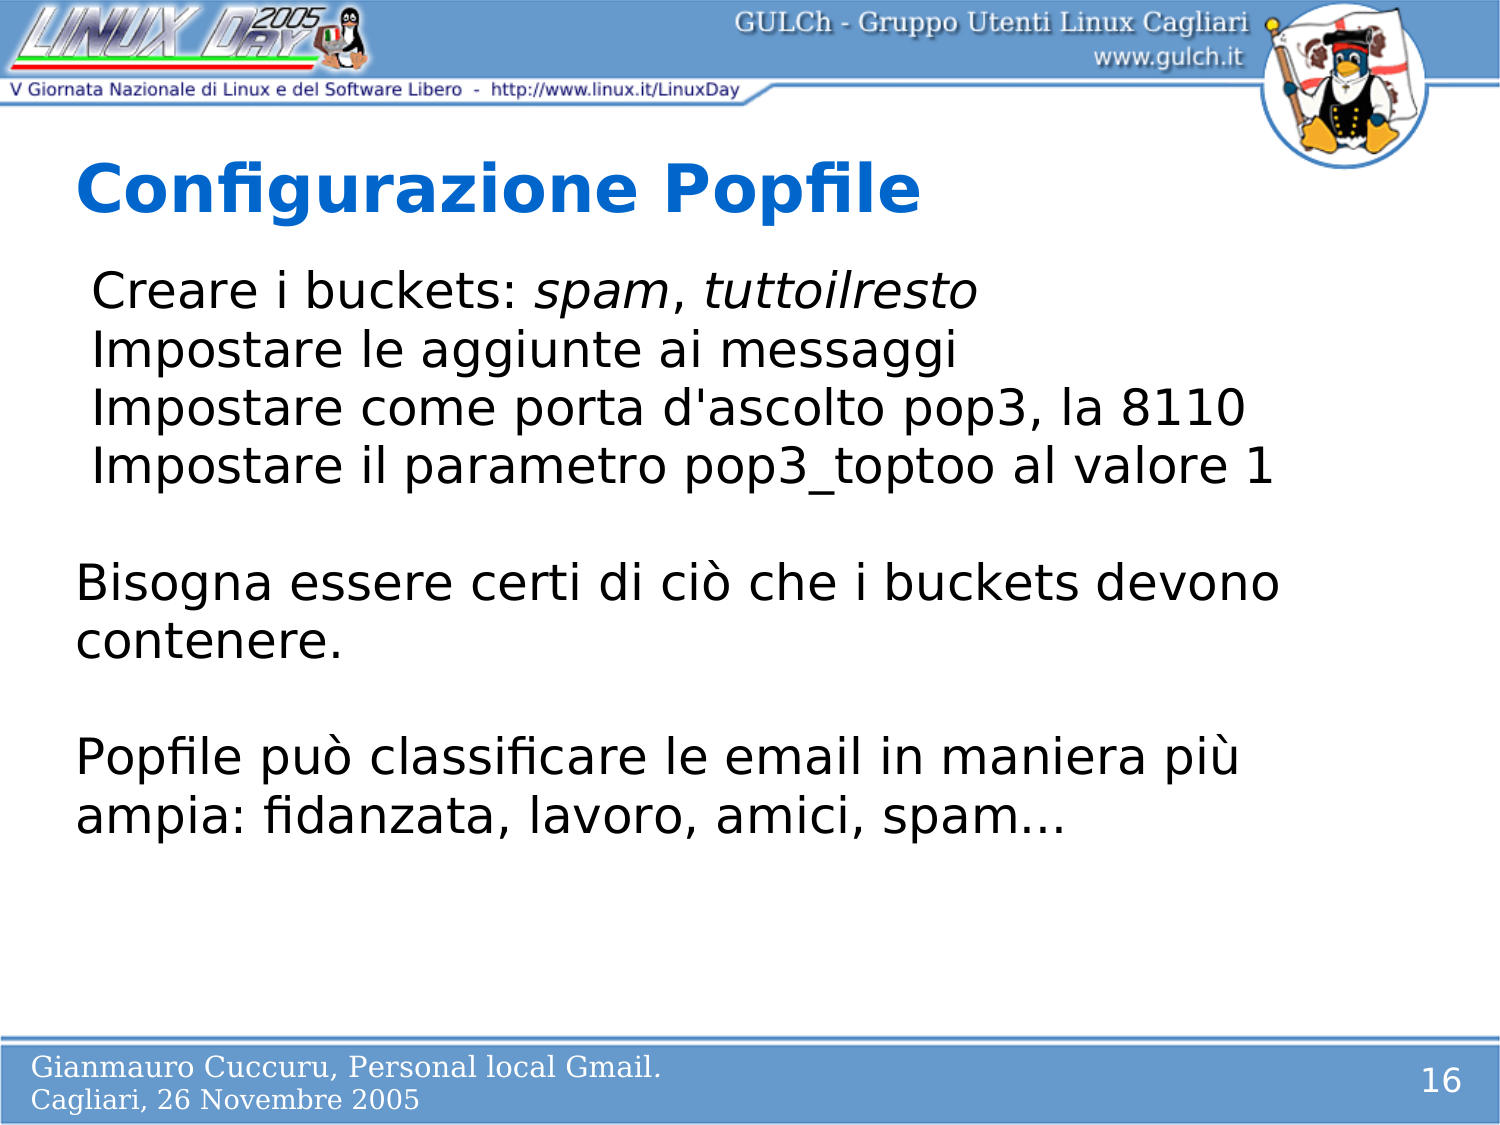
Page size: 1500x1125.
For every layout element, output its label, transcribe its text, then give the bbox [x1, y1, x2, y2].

text_box Configurazione Popfile [75, 149, 930, 228]
picture [0, 0, 1500, 1125]
text_box Creare i buckets: spam, tuttoilresto Impostare le aggiunte ai messaggi Impostare come porta d'ascolto pop3, la 8110 Impostare il parametro pop3_toptoo al valore 1 Bisogna essere certi di ciò che i buckets devono contenere. Popfile può classificare le email in maniera più ampia: fidanzata, lavoro, amici, spam... [75, 262, 1426, 1013]
